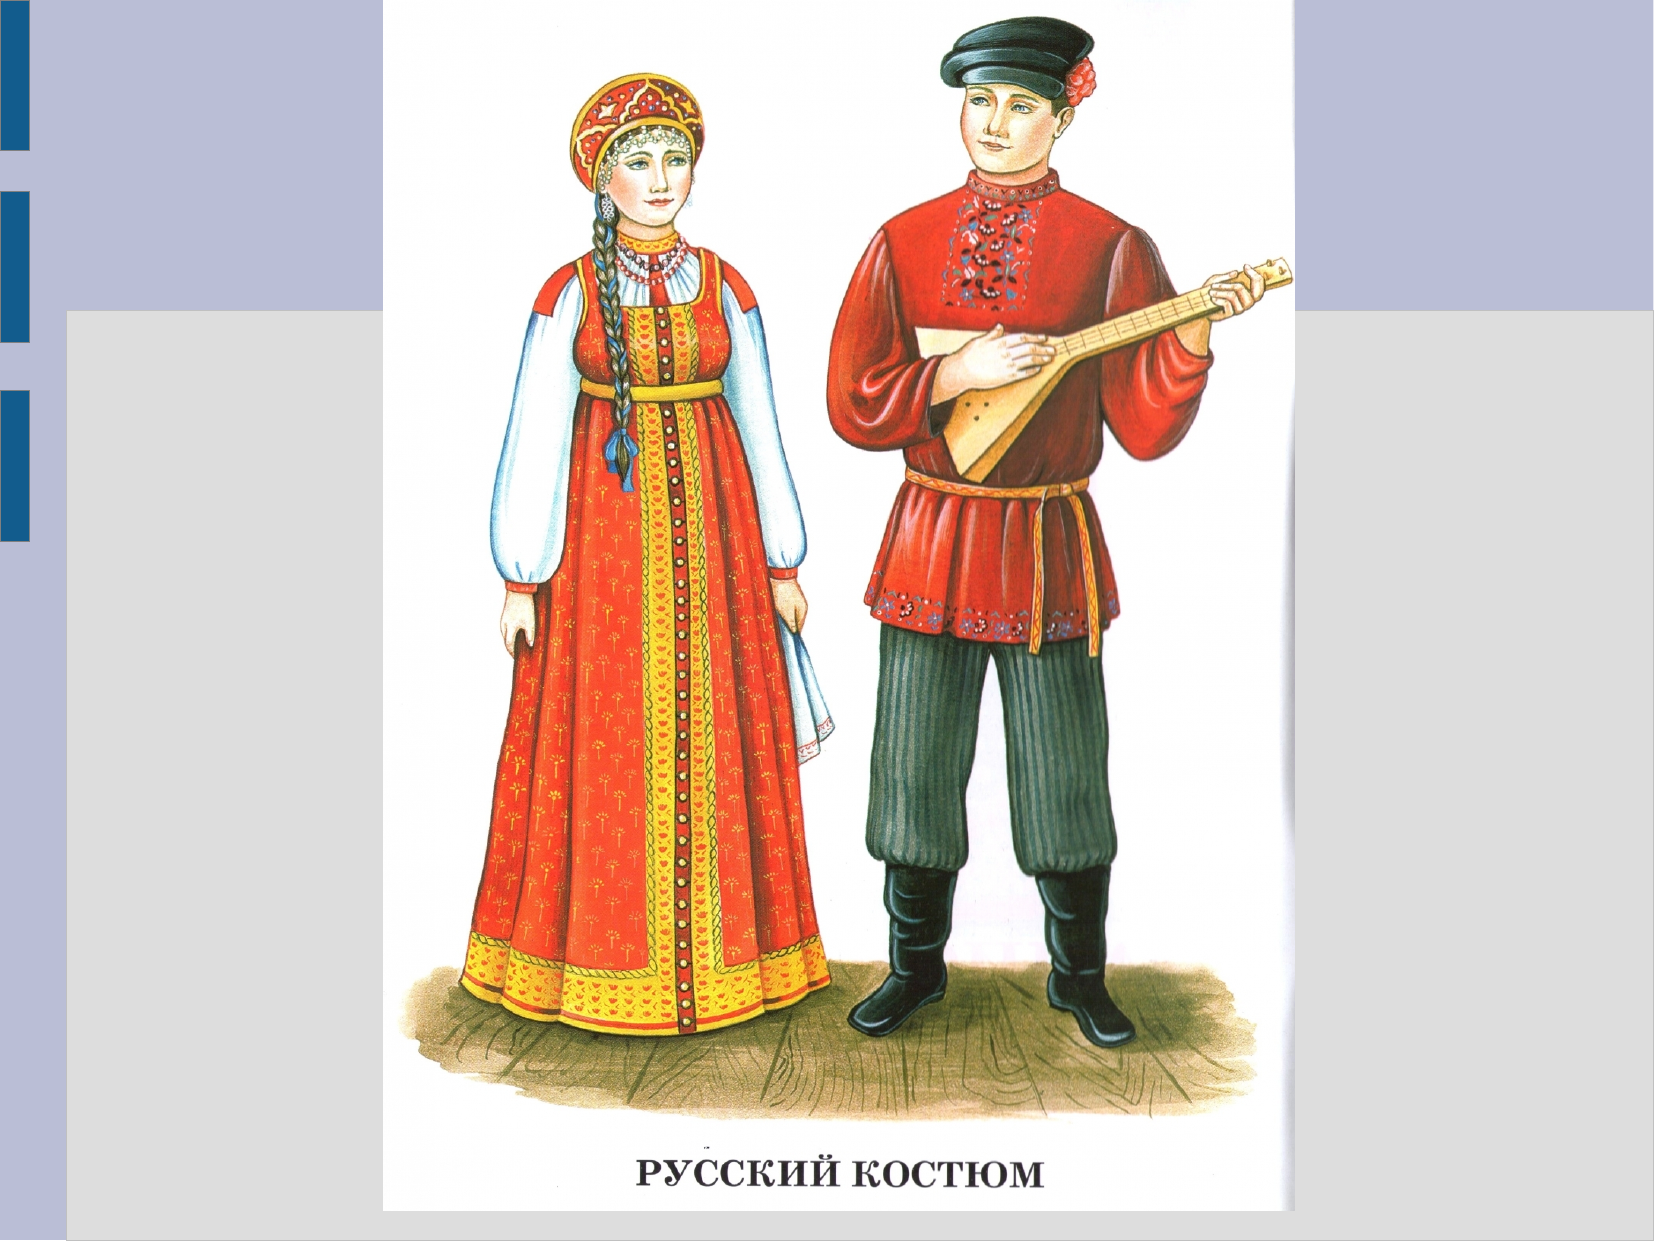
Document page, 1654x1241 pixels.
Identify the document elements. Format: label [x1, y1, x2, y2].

picture [383, 0, 1295, 1211]
